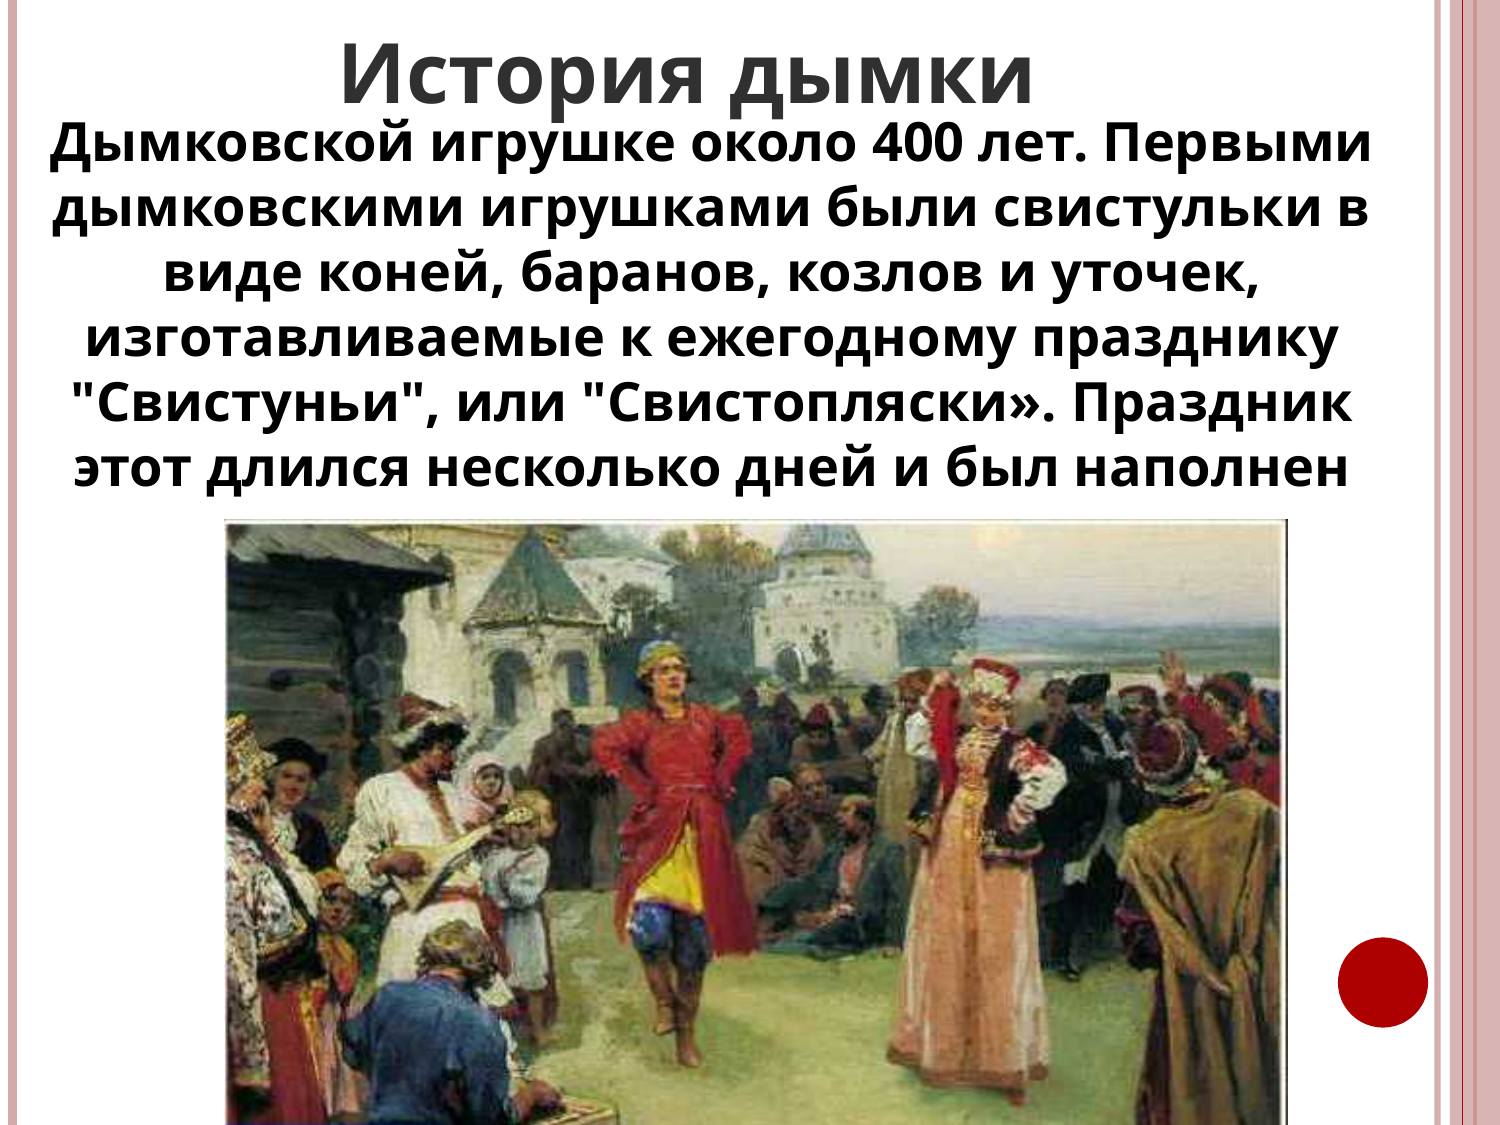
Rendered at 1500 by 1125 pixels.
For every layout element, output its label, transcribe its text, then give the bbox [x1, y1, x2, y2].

title История дымки [75, 12, 1300, 99]
list Дымковской игрушке около 400 лет. Первыми дымковскими игрушками были свистульки в виде коней, баранов, козлов и уточек, изготавливаемые к ежегодному празднику "Свистуньи", или "Свистопляски». Праздник этот длился несколько дней и был наполнен свистом. [0, 99, 1425, 463]
picture [224, 519, 1288, 1125]
